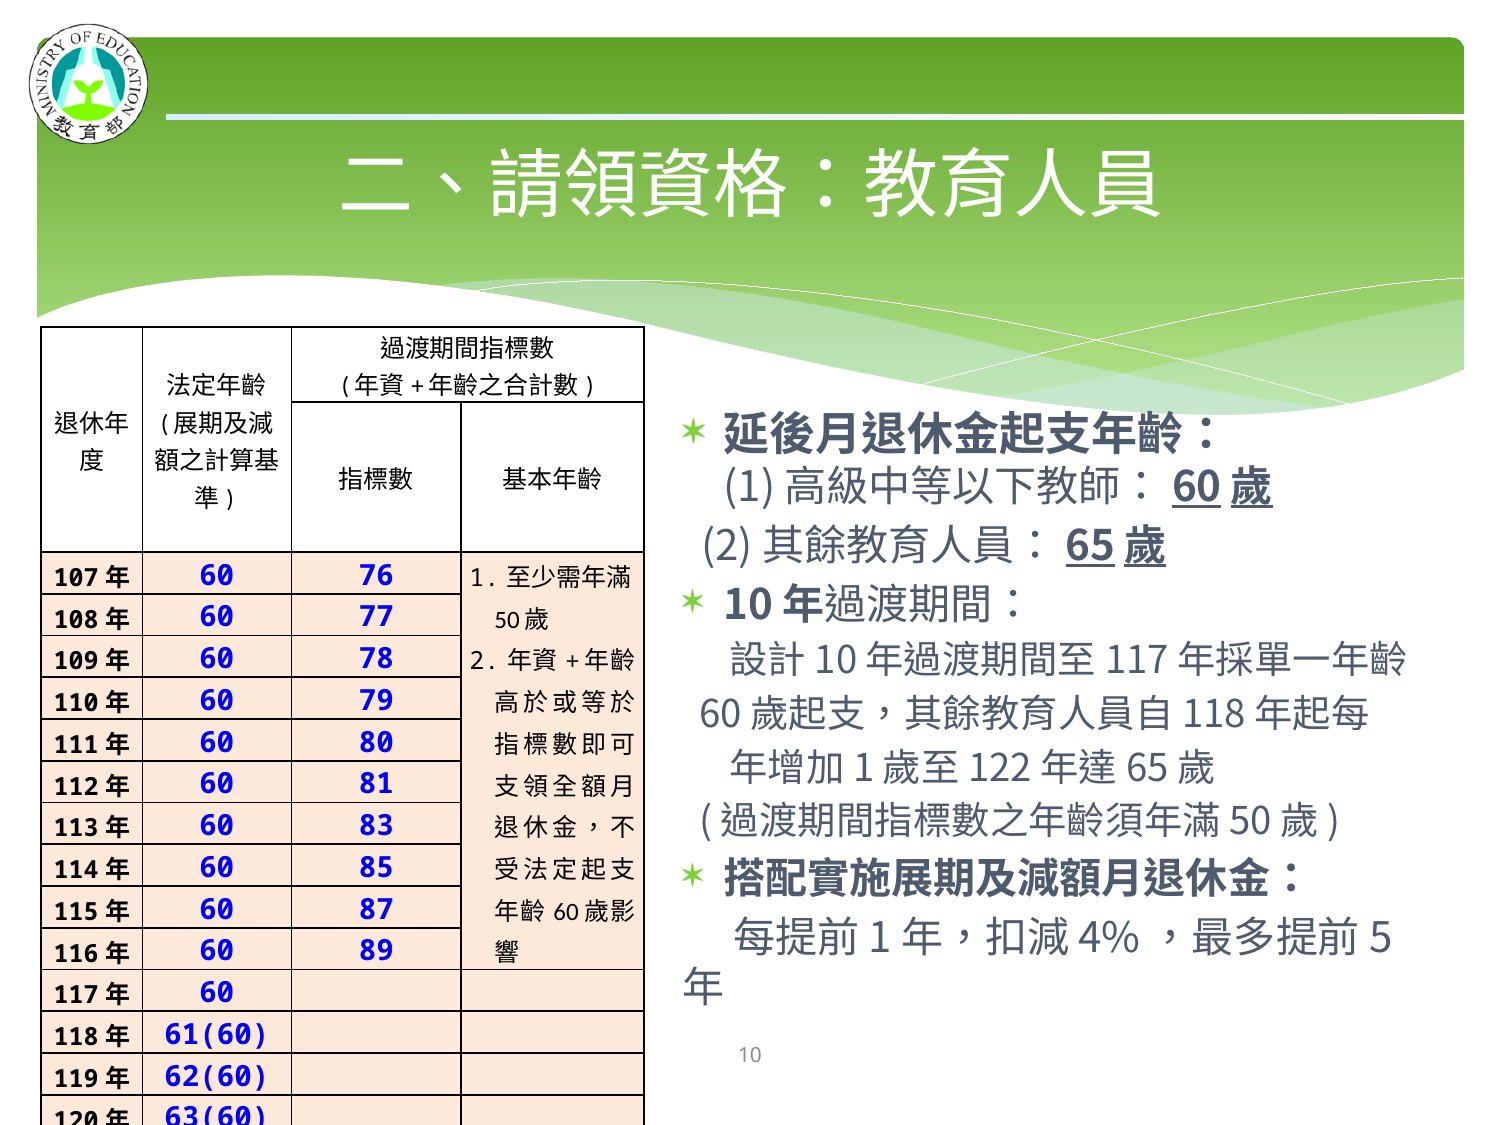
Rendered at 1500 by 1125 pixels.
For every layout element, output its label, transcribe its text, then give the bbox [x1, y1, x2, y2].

table_cell 60 [143, 887, 291, 927]
table_cell 60 [143, 636, 291, 676]
table_cell 87 [292, 887, 460, 927]
table_cell 60 [143, 845, 291, 885]
table_cell 60 [143, 762, 291, 802]
table_cell 61(60) [143, 1012, 291, 1052]
table_cell 85 [292, 845, 460, 885]
table_cell 109年 [42, 636, 142, 676]
table_cell [462, 1096, 643, 1125]
table_header 法定年齡 (展期及減額之計算基準) [143, 328, 291, 551]
table_cell 107年 [42, 553, 142, 593]
table_cell 89 [292, 929, 460, 969]
list 延後月退休金起支年齡： (1)高級中等以下教師：60歲 (2)其餘教育人員：65歲 10年過渡期間： 設計10年過渡期間至117年採單一年齡 60歲起支，其餘教育人員自118年起每 年增加1歲至122年達65歲 (過渡期間指標數之年齡須年滿50歲) 搭配實施展期及減額月退休金： 每提前1年，扣減4%，最多提前5年 [667, 397, 1447, 1071]
table_cell 113年 [42, 803, 142, 843]
table_cell 指標數 [292, 403, 460, 551]
table_cell 117年 [42, 970, 142, 1010]
table_cell 80 [292, 720, 460, 760]
table_cell 76 [292, 553, 460, 593]
table_cell 108年 [42, 595, 142, 635]
table_cell 78 [292, 636, 460, 676]
table_cell 60 [143, 970, 291, 1010]
table_cell [462, 970, 643, 1010]
table_header 退休年度 [42, 328, 142, 551]
table_cell [462, 1054, 643, 1094]
table_cell 60 [143, 929, 291, 969]
slide_number <編號> [654, 1025, 846, 1086]
title 二、請領資格：教育人員 [75, 78, 1426, 284]
table_cell 110年 [42, 678, 142, 718]
table_cell 120年 [42, 1096, 142, 1125]
table_header 過渡期間指標數 (年資+年齡之合計數) [292, 328, 643, 401]
table_cell 63(60) [143, 1096, 291, 1125]
table_cell [292, 970, 460, 1010]
table_cell [292, 1054, 460, 1094]
table_cell 77 [292, 595, 460, 635]
table_cell 115年 [42, 887, 142, 927]
table_cell [462, 1012, 643, 1052]
table_cell [292, 1012, 460, 1052]
picture [27, 22, 149, 145]
table_cell 114年 [42, 845, 142, 885]
table_cell 60 [143, 553, 291, 593]
table_cell 119年 [42, 1054, 142, 1094]
table_cell 79 [292, 678, 460, 718]
table_cell 118年 [42, 1012, 142, 1052]
table_cell 62(60) [143, 1054, 291, 1094]
table_cell 81 [292, 762, 460, 802]
table_cell 60 [143, 678, 291, 718]
table_cell [292, 1096, 460, 1125]
table_cell 112年 [42, 762, 142, 802]
table_cell 1.至少需年滿50歲 2.年資+年齡高於或等於指標數即可支領全額月退休金，不受法定起支年齡60歲影響 [462, 553, 643, 969]
table_cell 116年 [42, 929, 142, 969]
table_cell 60 [143, 595, 291, 635]
table_cell 60 [143, 803, 291, 843]
table_cell 60 [143, 720, 291, 760]
table_cell 111年 [42, 720, 142, 760]
table_cell 基本年齡 [462, 403, 643, 551]
table_cell 83 [292, 803, 460, 843]
